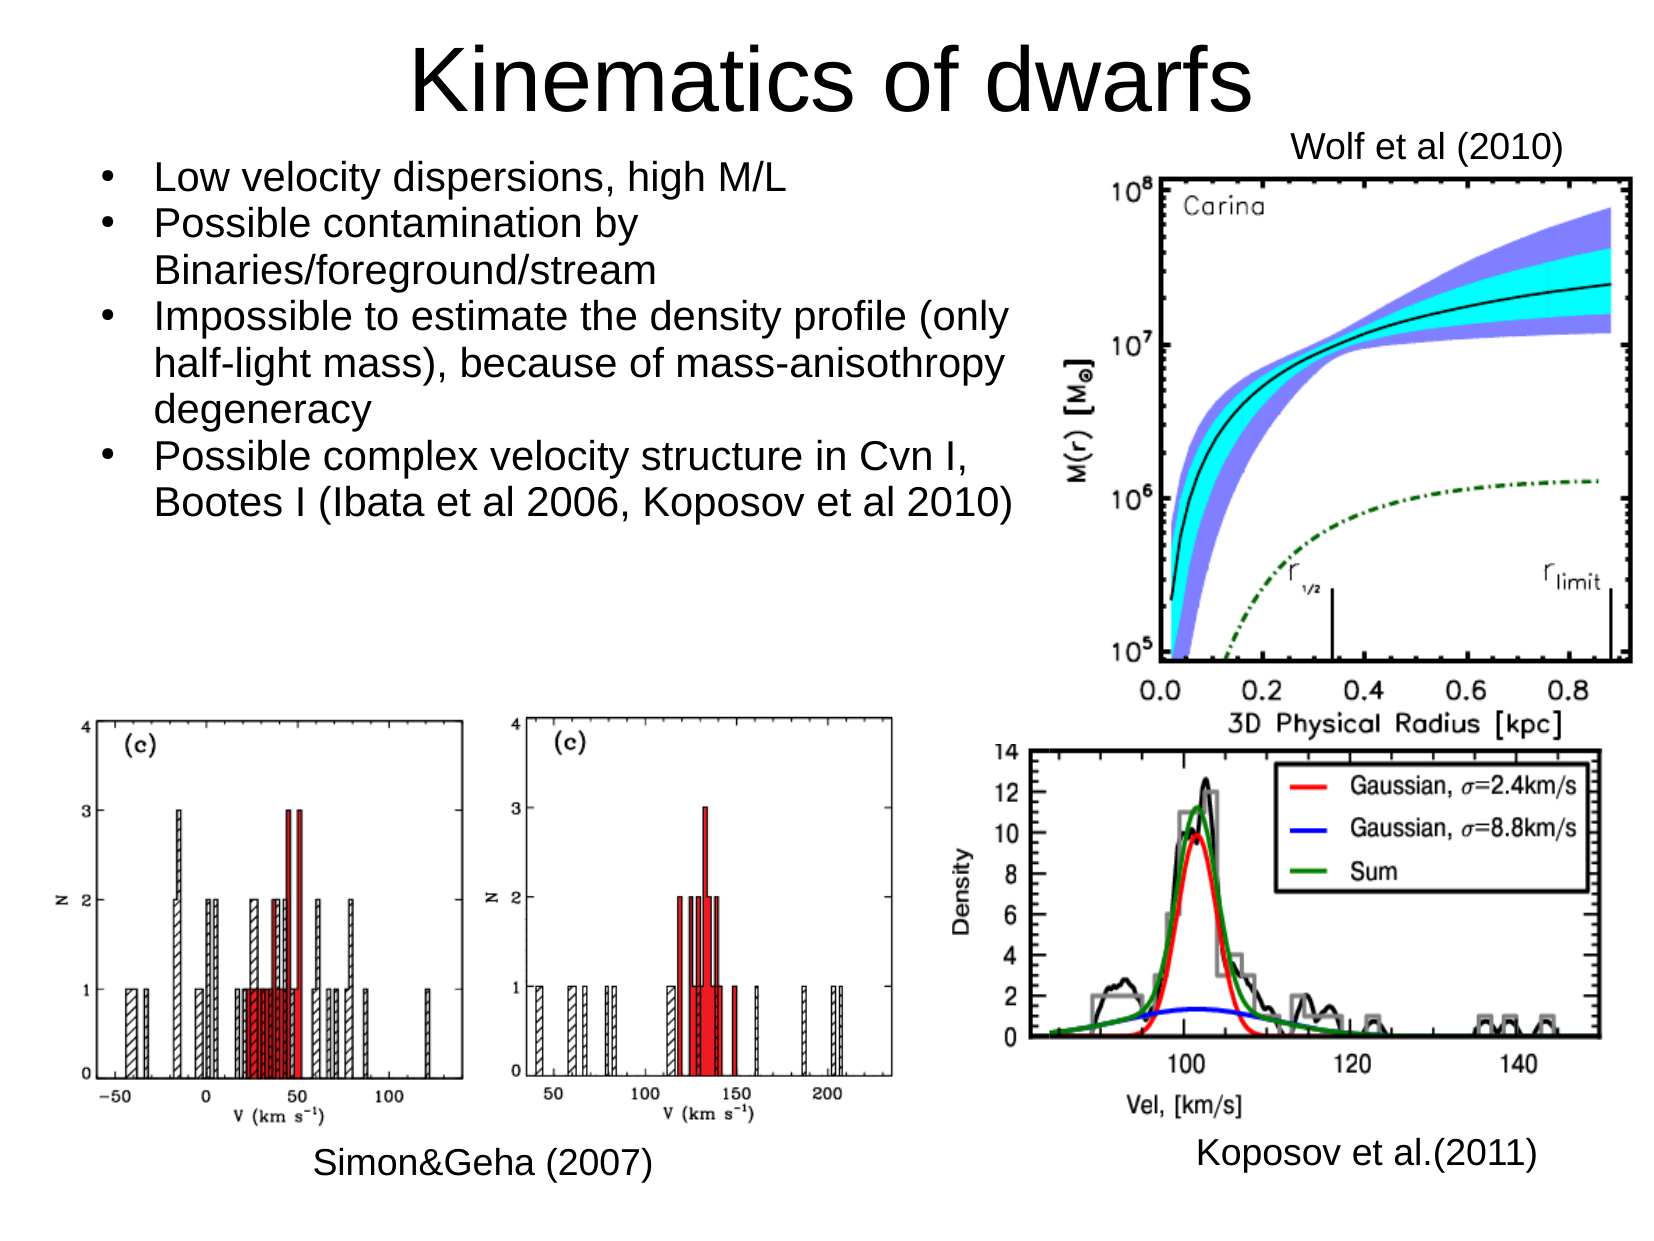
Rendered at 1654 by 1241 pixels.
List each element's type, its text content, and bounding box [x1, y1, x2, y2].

title Kinematics of dwarfs [88, 28, 1577, 131]
text_box Wolf et al (2010) [1275, 118, 1642, 175]
text_box Koposov et al.(2011) [1181, 1124, 1630, 1182]
picture [45, 708, 477, 1136]
text_box Simon&Geha (2007) [297, 1134, 692, 1192]
list Low velocity dispersions, high M/L Possible contamination by Binaries/foreground/stream Impossible to estimate the density profile (only half-light mass), because of mass-anisothropy degeneracy Possible complex velocity structure in Cvn I, Bootes I (Ibata et al 2006, Koposov et al 2010) [82, 153, 1028, 567]
picture [478, 166, 1644, 1133]
